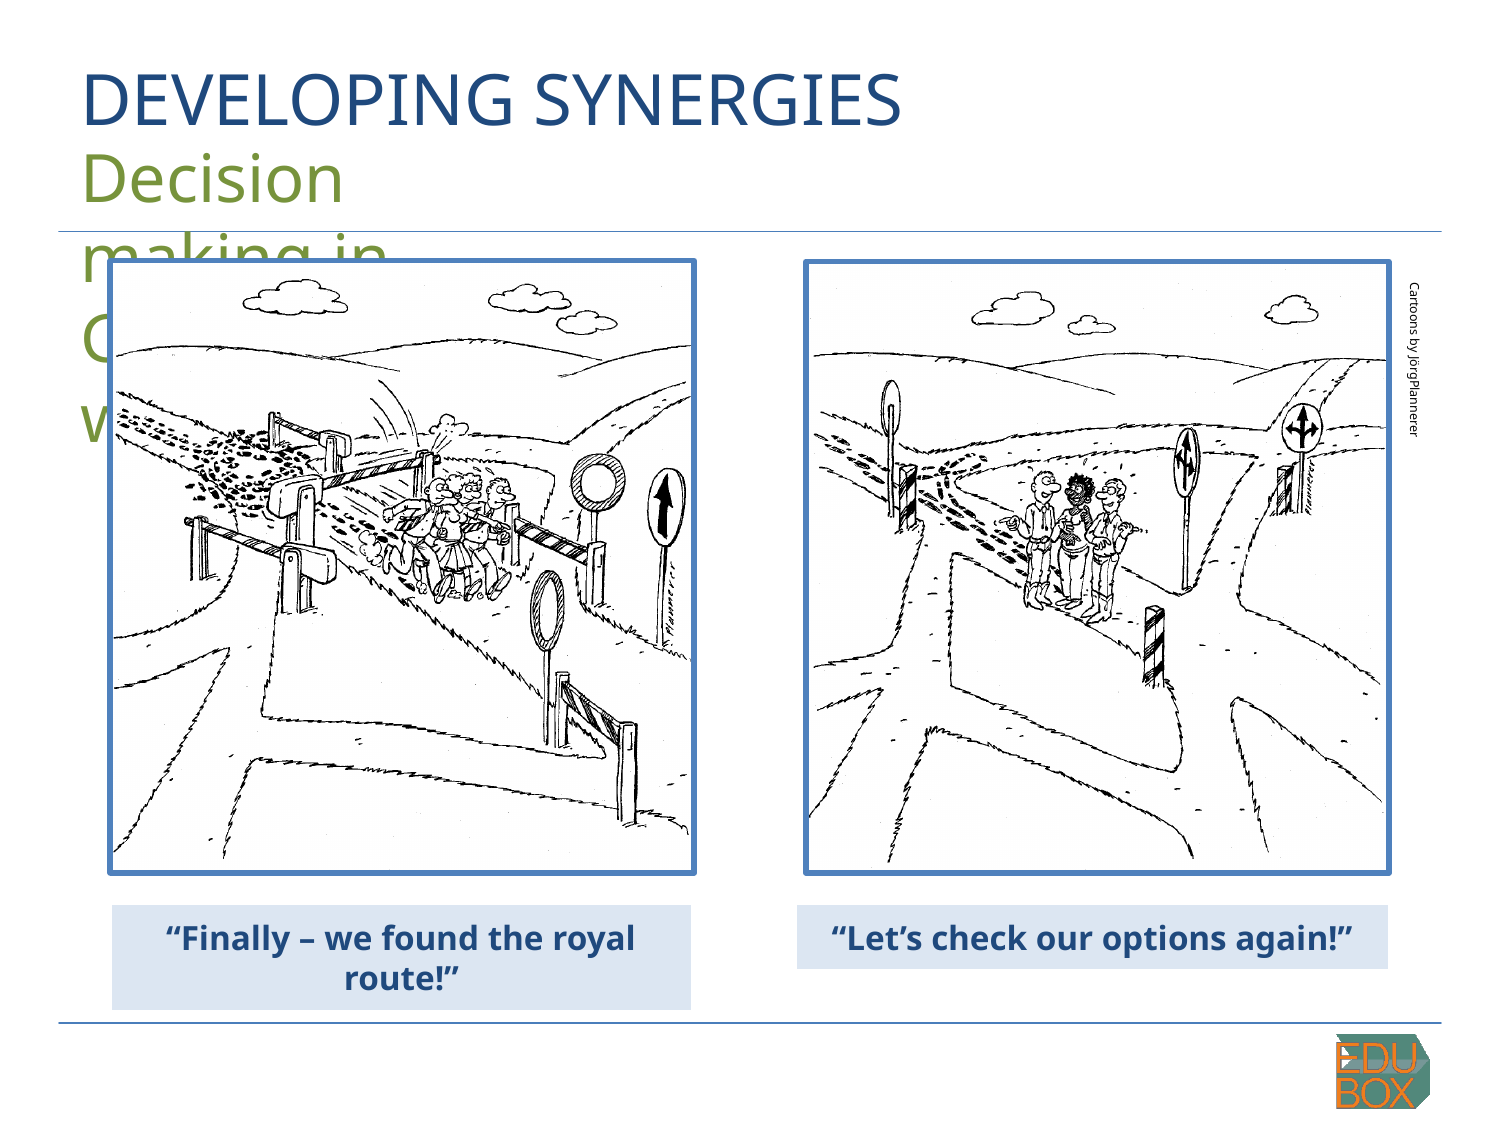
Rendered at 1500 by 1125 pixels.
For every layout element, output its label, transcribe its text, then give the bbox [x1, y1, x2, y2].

chart [809, 264, 1386, 870]
chart [113, 263, 691, 870]
text_box “Finally – we found the royal route!” [112, 905, 691, 1010]
picture [1328, 1028, 1437, 1114]
list Decision making in German/US work groups [64, 153, 1436, 247]
text_box “Let’s check our options again!” [797, 905, 1388, 969]
title DEVELOPING SYNERGIES [64, 42, 1500, 153]
text_box Cartoons by JörgPlannerer [1397, 267, 1430, 811]
